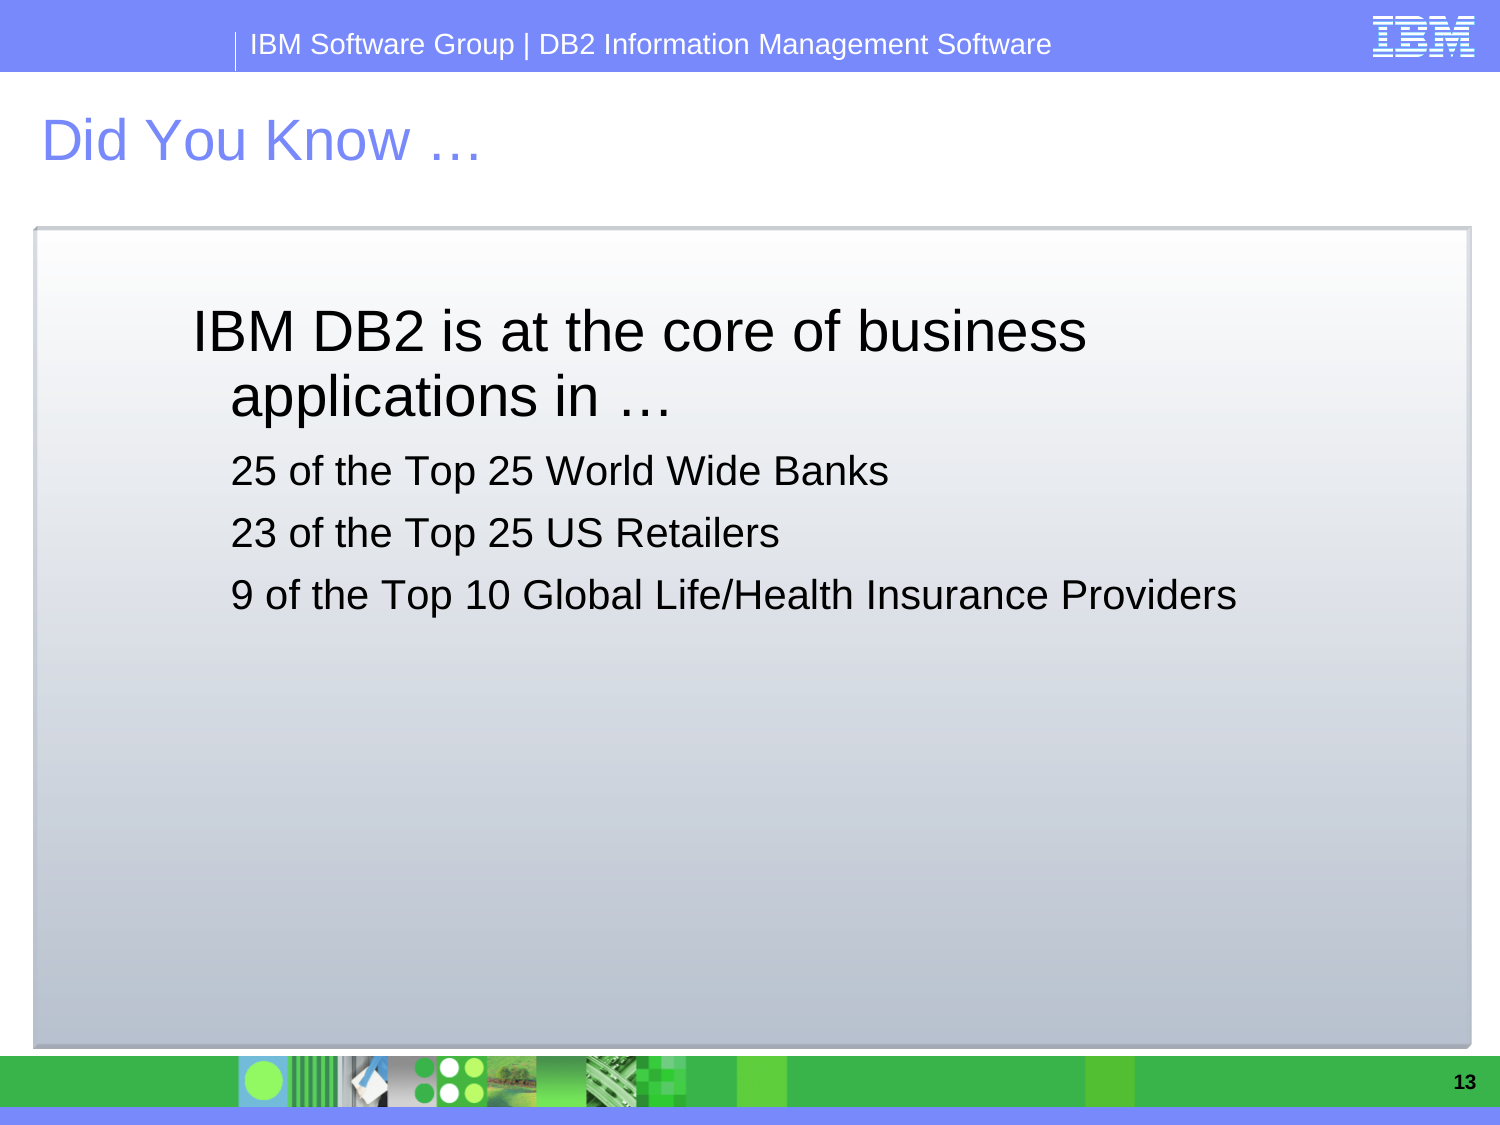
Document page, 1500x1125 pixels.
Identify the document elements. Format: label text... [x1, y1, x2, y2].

picture [0, 1056, 1500, 1107]
list IBM DB2 is at the core of business applications in … 25 of the Top 25 World Wide Banks 23 of the Top 25 US Retailers 9 of the Top 10 Global Life/Health Insurance Providers [178, 291, 1417, 1040]
title Did You Know … [26, 104, 1416, 183]
